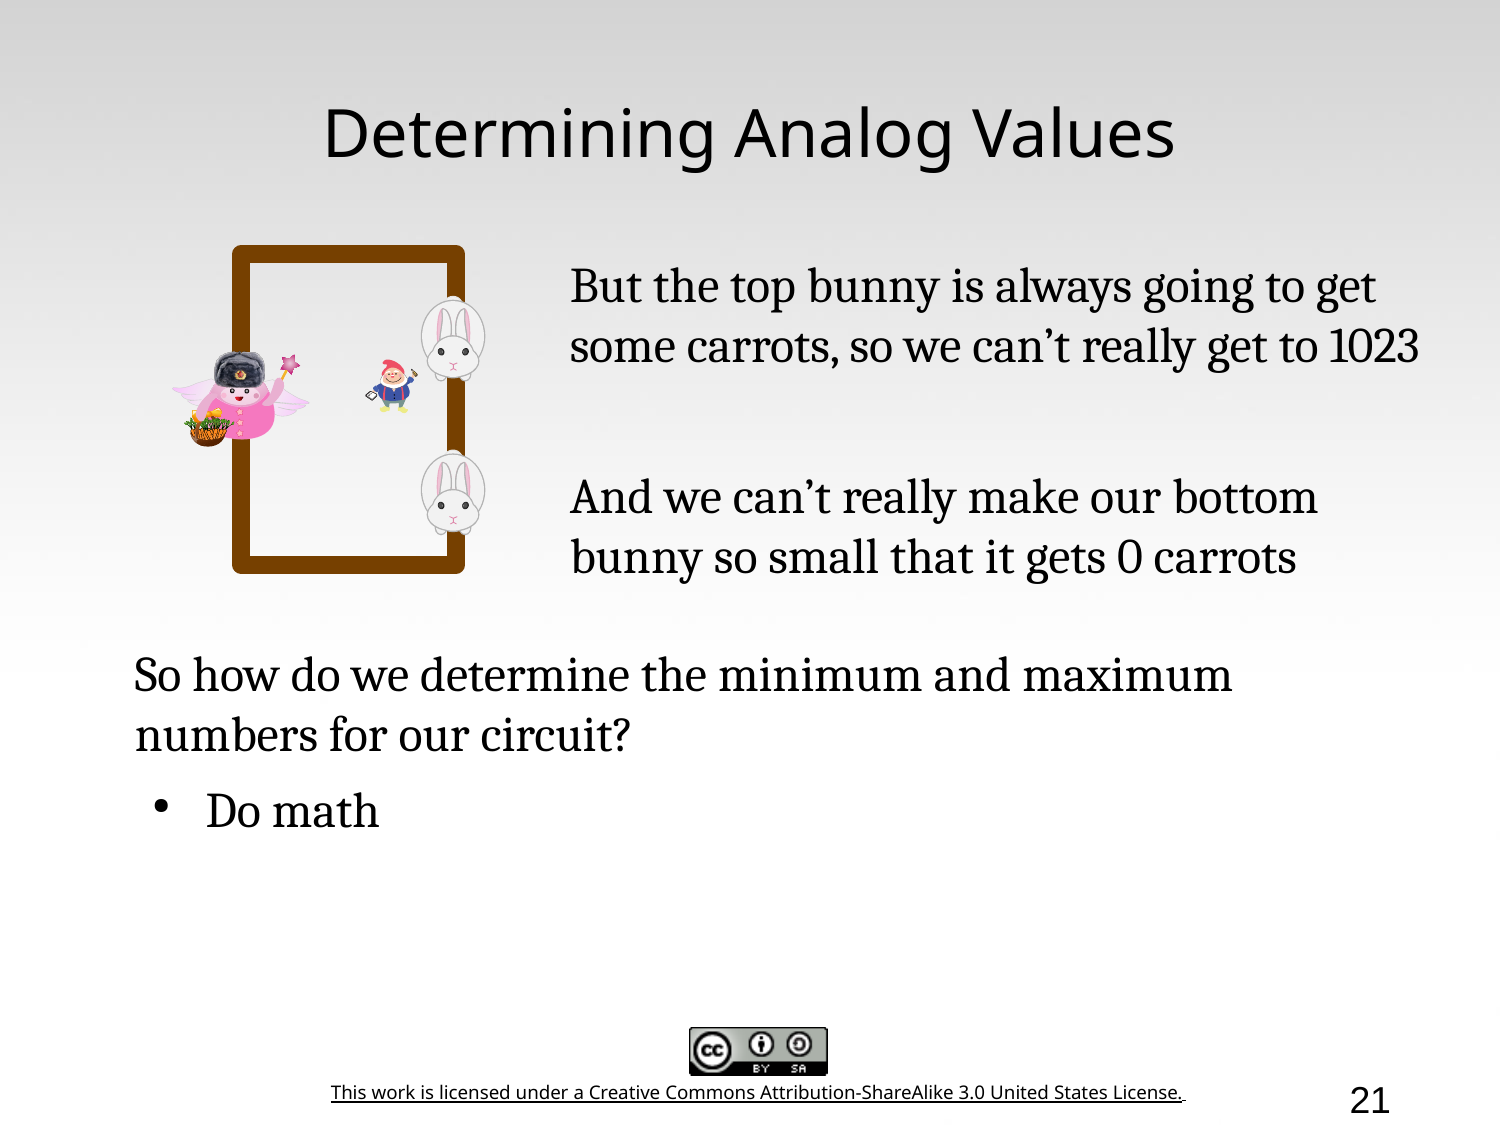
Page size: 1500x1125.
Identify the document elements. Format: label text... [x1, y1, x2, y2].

list But the top bunny is always going to get some carrots, so we can’t really get to 1023 And we can’t really make our bottom bunny so small that it gets 0 carrots [555, 244, 1441, 585]
title Determining Analog Values [112, 37, 1388, 225]
picture [0, 0, 1500, 1125]
list So how do we determine the minimum and maximum numbers for our circuit? Do math [120, 634, 1396, 975]
